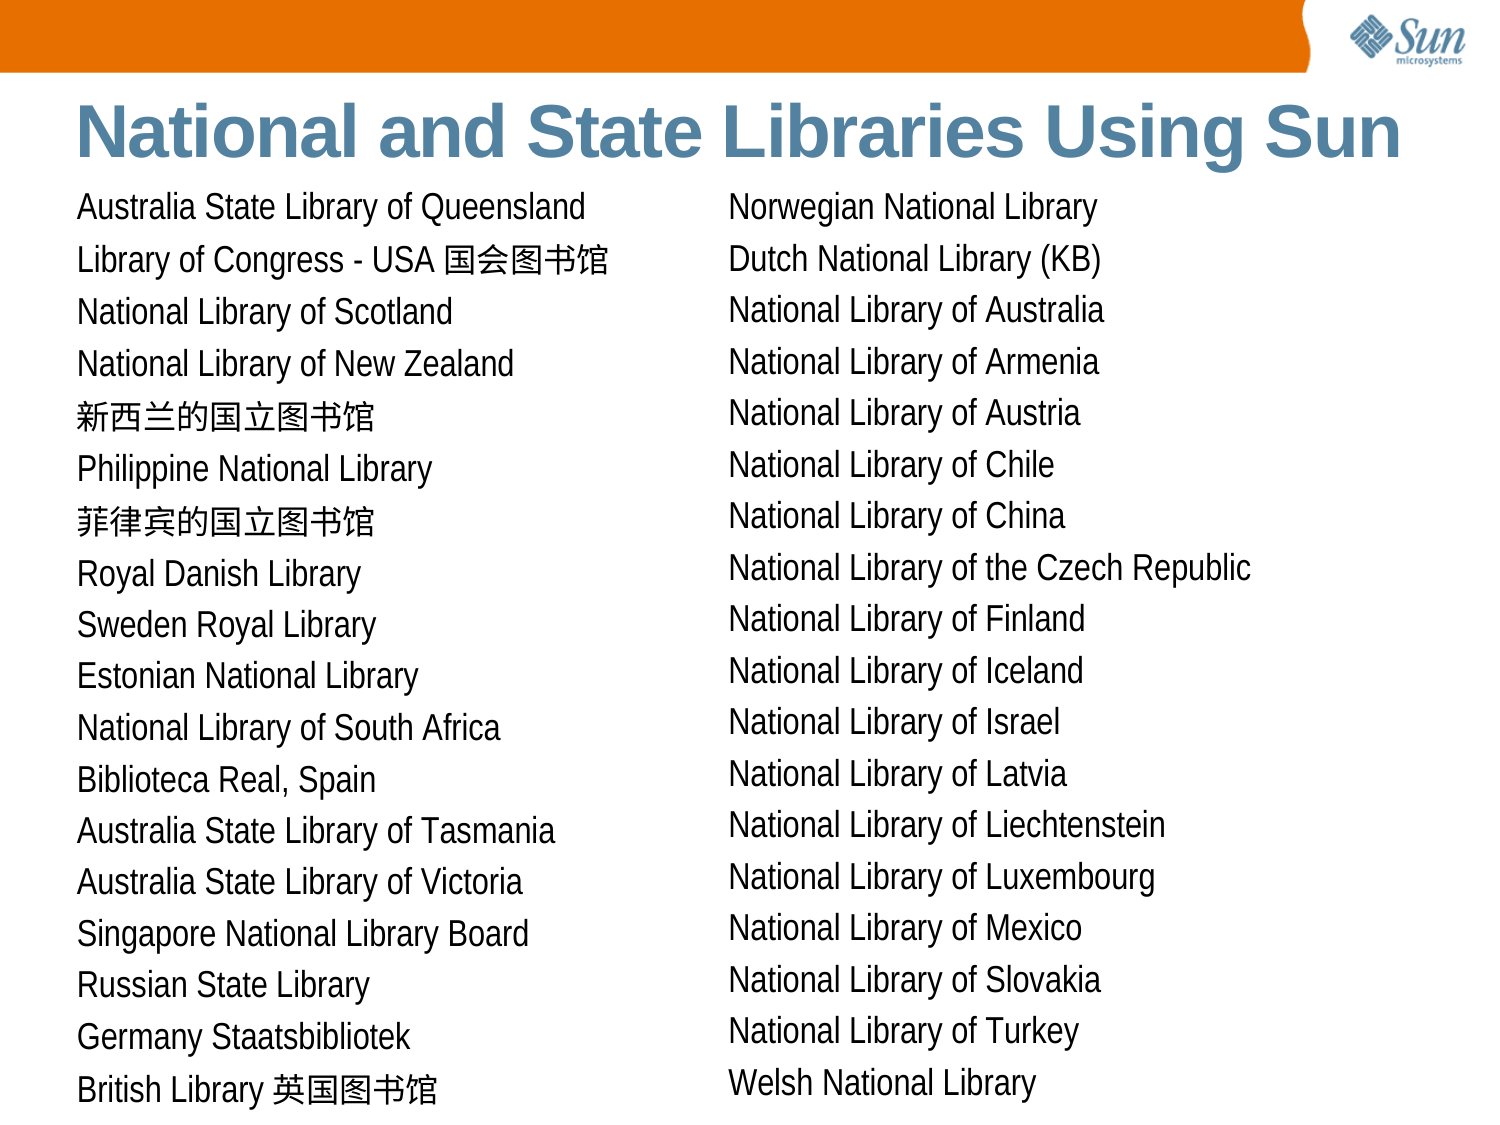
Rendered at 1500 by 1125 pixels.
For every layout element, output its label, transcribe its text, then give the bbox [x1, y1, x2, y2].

title National and State Libraries Using Sun [75, 96, 1438, 202]
text_box Norwegian National Library Dutch National Library (KB) National Library of Australia National Library of Armenia National Library of Austria National Library of Chile National Library of China National Library of the Czech Republic National Library of Finland National Library of Iceland National Library of Israel National Library of Latvia National Library of Liechtenstein National Library of Luxembourg National Library of Mexico National Library of Slovakia National Library of Turkey Welsh National Library [728, 190, 1500, 1114]
text_box Australia State Library of Queensland Library of Congress - USA国会图书馆 National Library of Scotland National Library of New Zealand 新西兰的国立图书馆 Philippine National Library 菲律宾的国立图书馆 Royal Danish Library Sweden Royal Library Estonian National Library National Library of South Africa Biblioteca Real, Spain Australia State Library of Tasmania Australia State Library of Victoria Singapore National Library Board Russian State Library Germany Staatsbibliotek British Library英国图书馆 [76, 190, 721, 1097]
picture [0, 0, 1500, 75]
